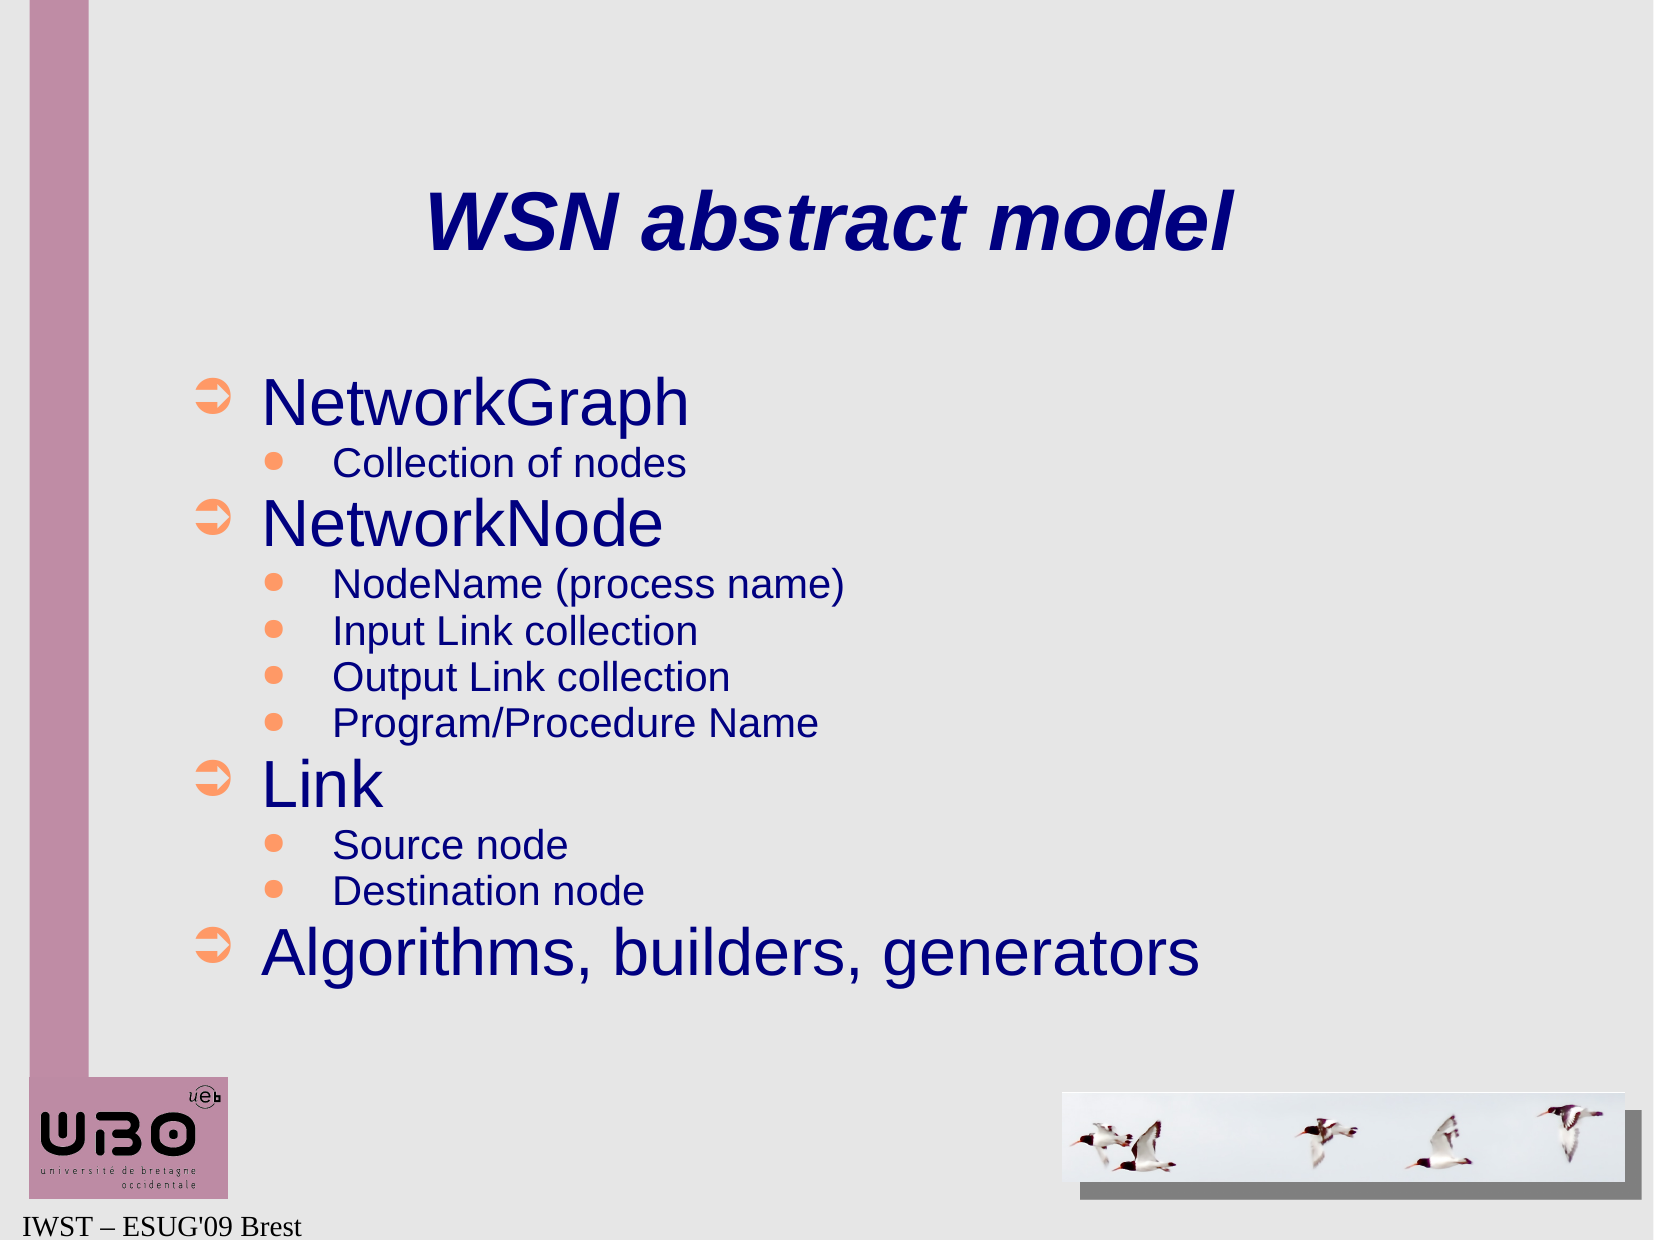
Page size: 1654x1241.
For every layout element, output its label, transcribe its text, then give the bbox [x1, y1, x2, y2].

picture [29, 1077, 228, 1199]
title WSN abstract model [123, 125, 1536, 318]
picture [1062, 1092, 1625, 1182]
list NetworkGraph Collection of nodes NetworkNode NodeName (process name) Input Link collection Output Link collection Program/Procedure Name Link Source node Destination node Algorithms, builders, generators [178, 364, 1570, 1132]
